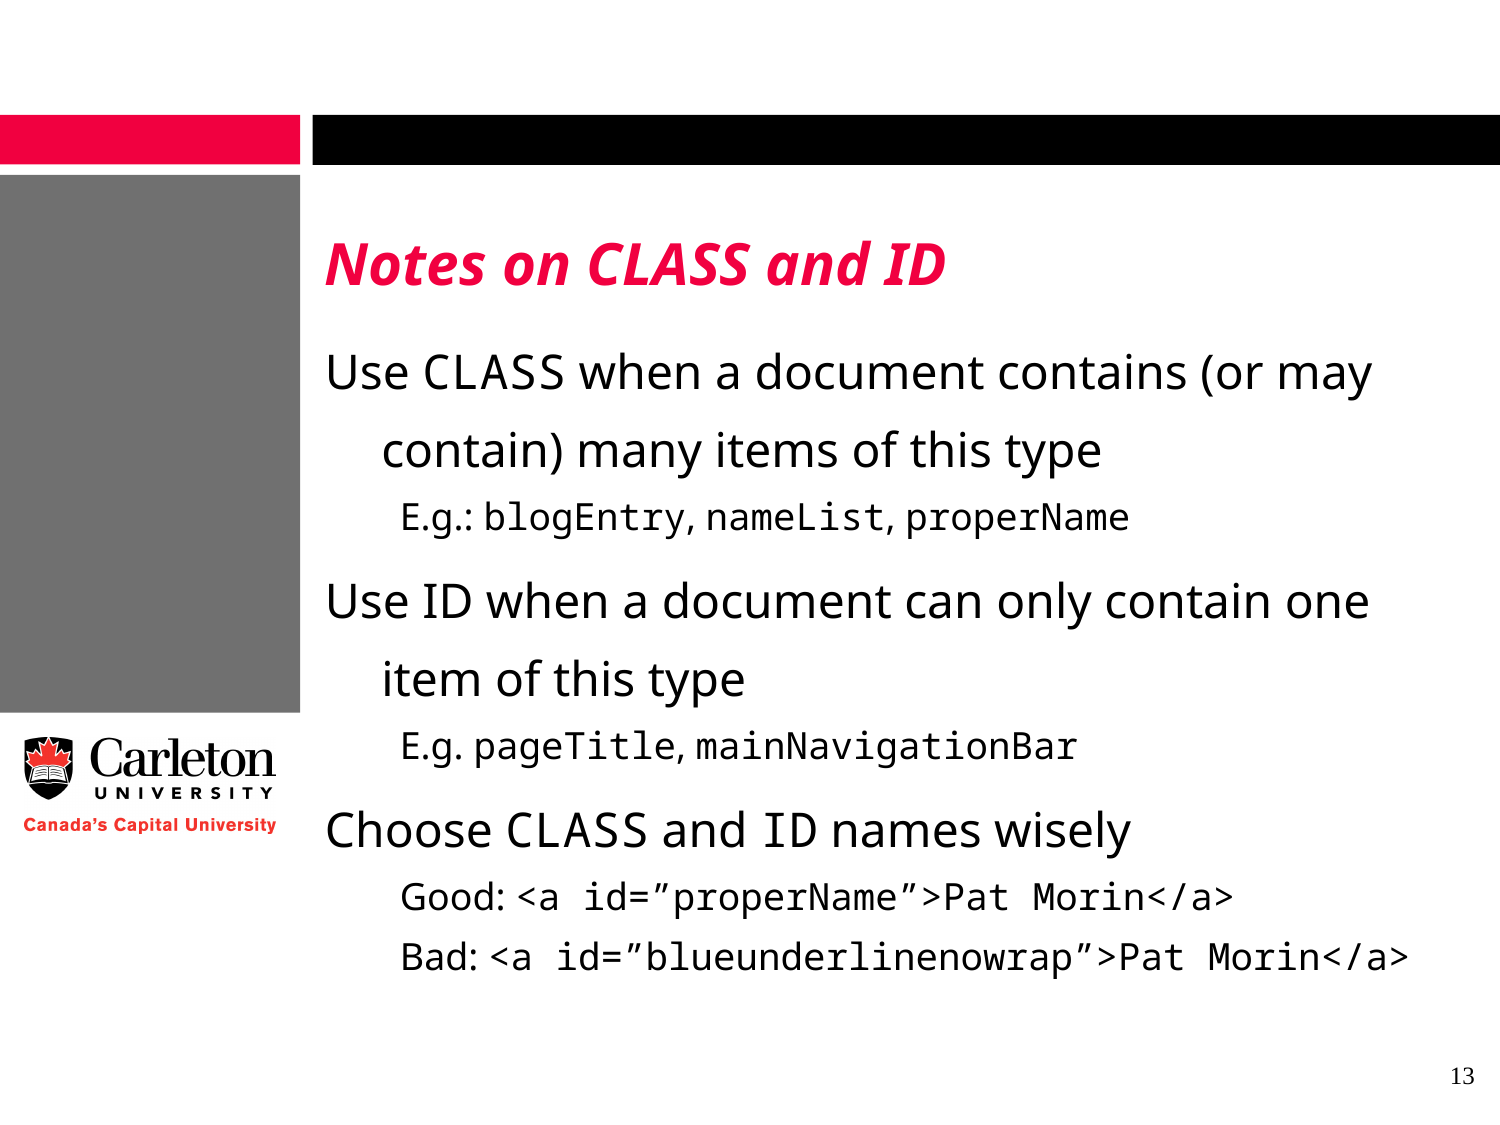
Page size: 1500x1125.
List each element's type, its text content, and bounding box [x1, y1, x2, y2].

picture [24, 737, 276, 834]
title Notes on CLASS and ID [324, 194, 1450, 324]
list Use CLASS when a document contains (or may contain) many items of this type E.g.: blogEntry, nameList, properName Use ID when a document can only contain one item of this type E.g. pageTitle, mainNavigationBar Choose CLASS and ID names wisely Good: <a id=”properName”>Pat Morin</a> Bad: <a id=”blueunderlinenowrap”>Pat Morin</a> [324, 324, 1450, 1036]
